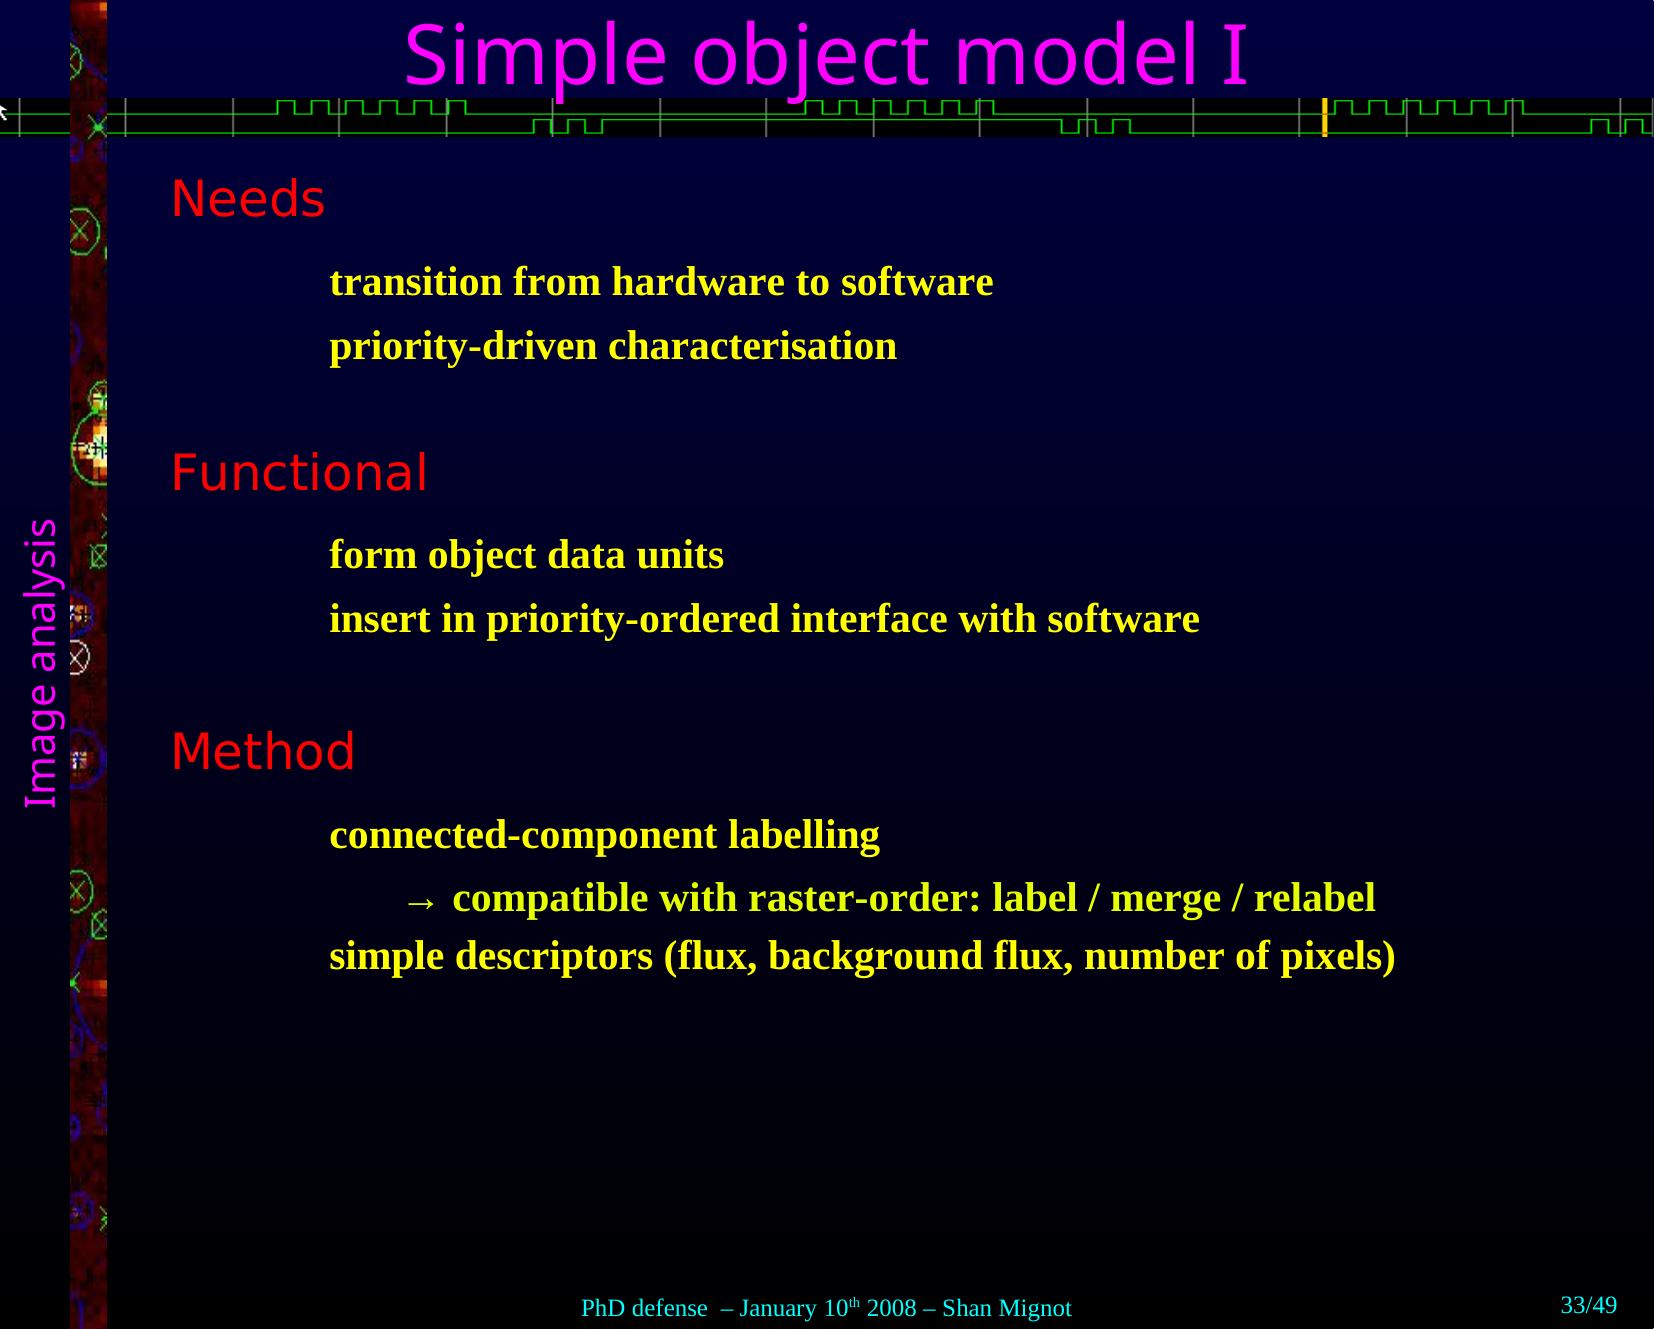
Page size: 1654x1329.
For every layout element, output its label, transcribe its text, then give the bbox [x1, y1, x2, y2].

list Needs transition from hardware to software priority-driven characterisation Functional form object data units insert in priority-ordered interface with software Method connected-component labelling → compatible with raster-order: label / merge / relabel simple descriptors (flux, background flux, number of pixels) [152, 170, 1609, 1273]
text_box <number>/49 [1521, 1273, 1654, 1329]
picture [1534, 98, 1654, 137]
text_box PhD defense – January 10th 2008 – Shan Mignot [75, 1251, 1579, 1329]
title Image analysis [0, 0, 137, 1329]
title Simple object model I [137, 0, 1534, 163]
